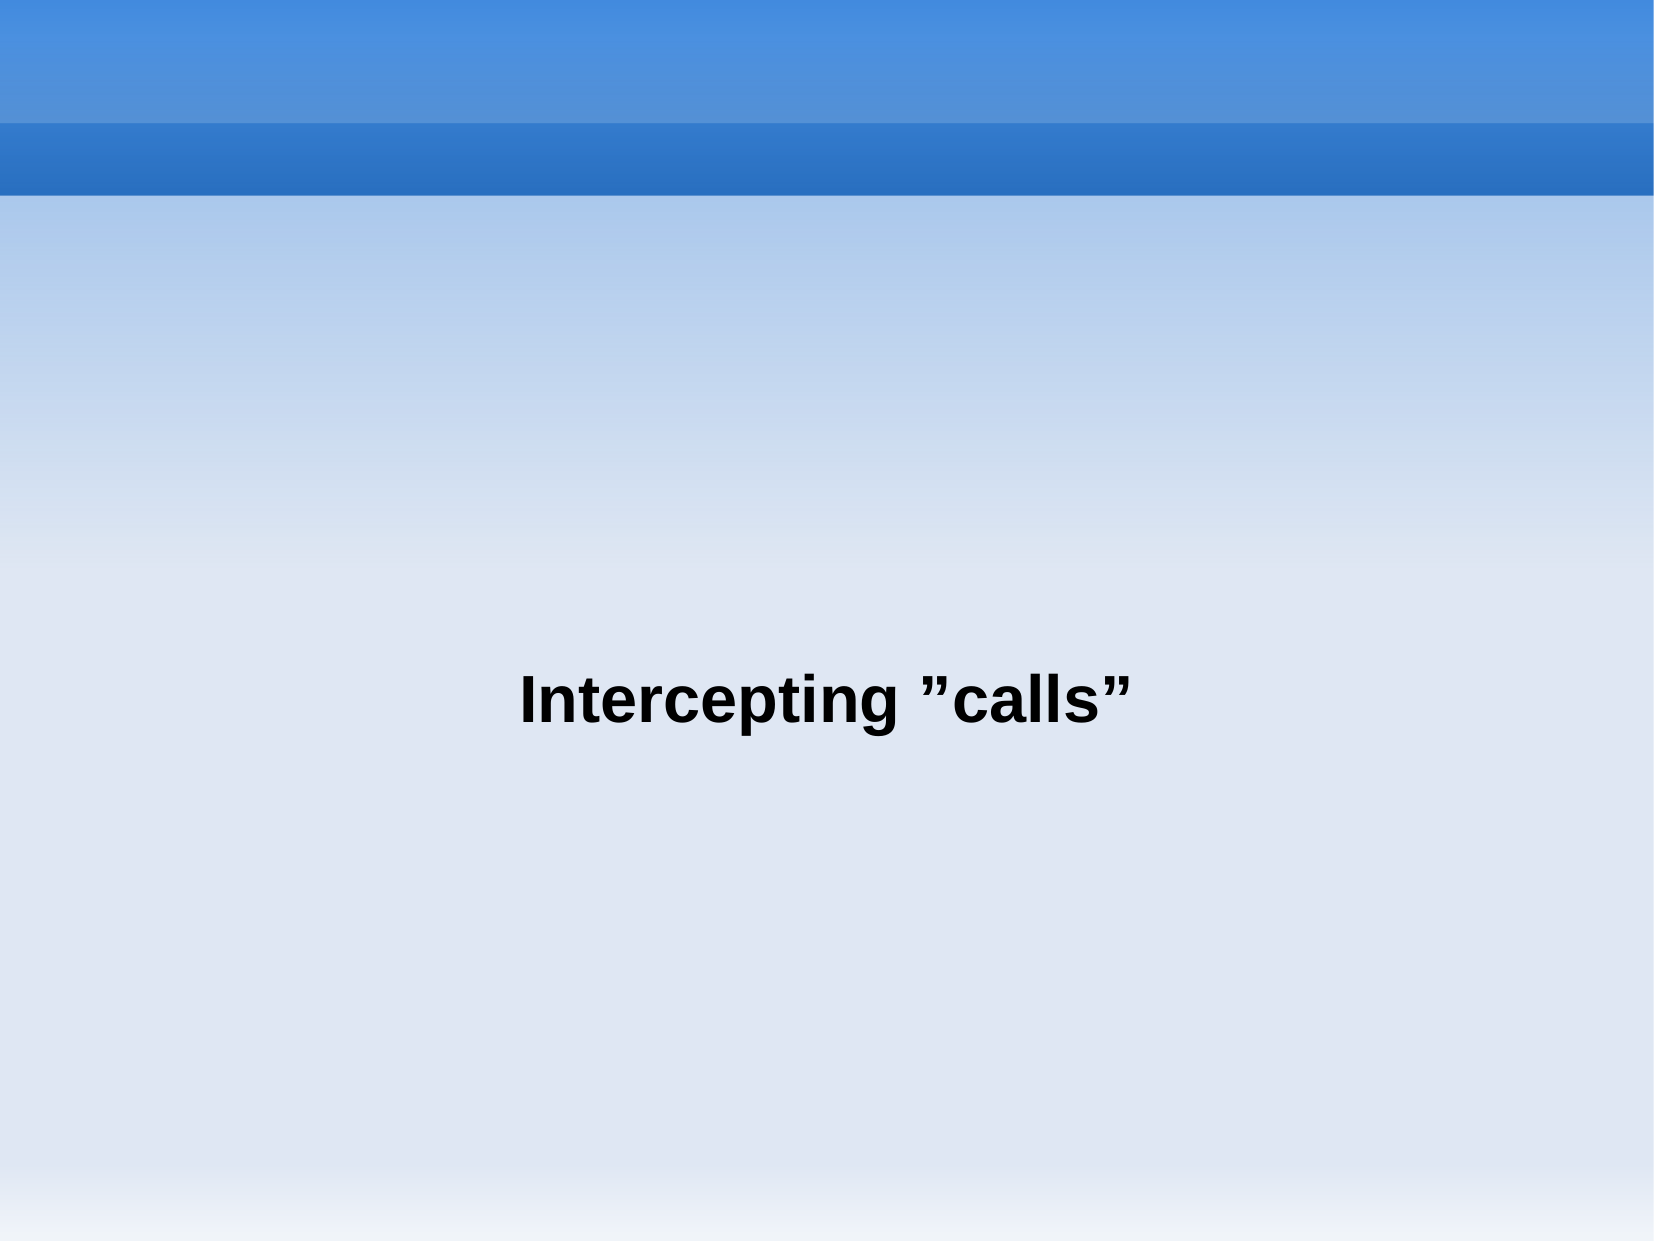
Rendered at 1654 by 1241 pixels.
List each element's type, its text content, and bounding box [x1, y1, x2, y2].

subtitle Intercepting ”calls” [82, 290, 1571, 1109]
picture [0, 0, 1654, 1241]
